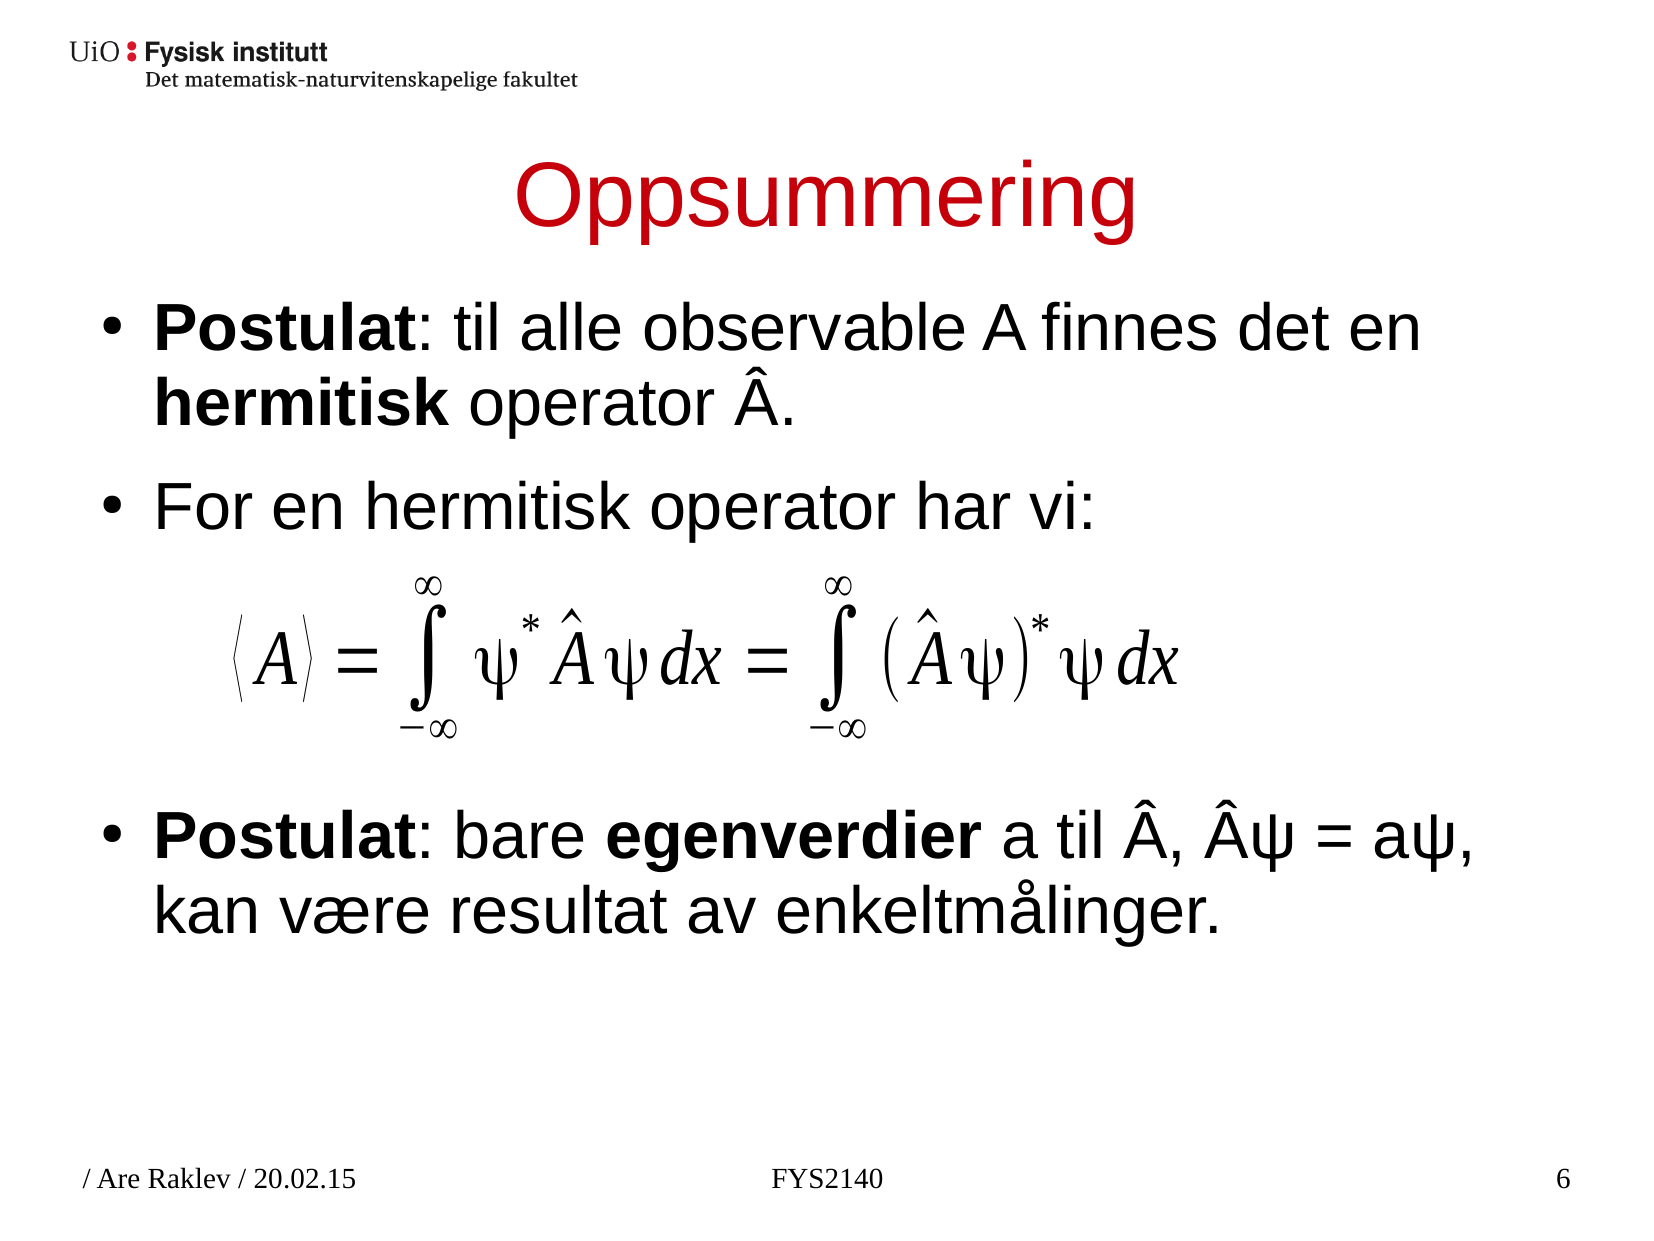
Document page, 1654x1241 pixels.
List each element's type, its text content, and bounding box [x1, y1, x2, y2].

chart [225, 575, 1188, 742]
list Postulat: til alle observable A finnes det en hermitisk operator Â. For en hermitisk operator har vi: Postulat: bare egenverdier a til Â, Âψ = aψ, kan være resultat av enkeltmålinger. [82, 290, 1576, 1094]
title Oppsummering [82, 90, 1571, 290]
picture [68, 37, 581, 93]
